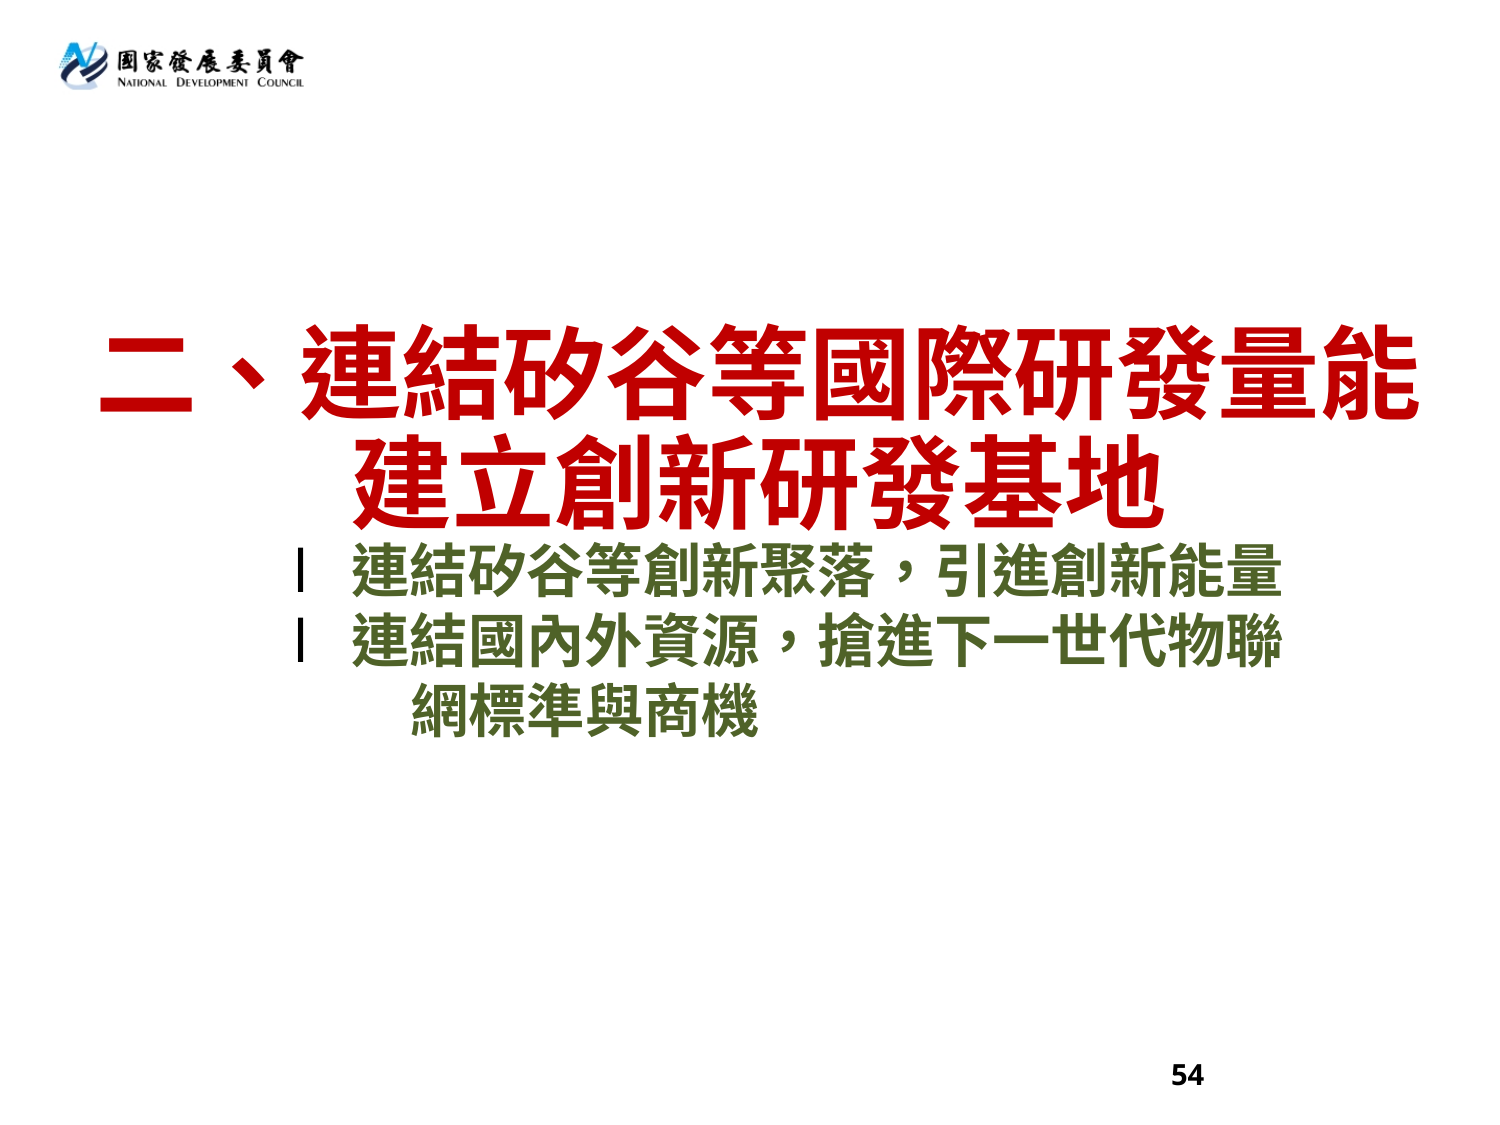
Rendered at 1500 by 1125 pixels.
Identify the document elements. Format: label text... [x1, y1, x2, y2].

text_box 54 [1156, 1045, 1500, 1106]
title 二、連結矽谷等國際研發量能建立創新研發基地 [59, 315, 1459, 504]
text_box 連結矽谷等創新聚落，引進創新能量 連結國內外資源，搶進下一世代物聯網標準與商機 [278, 527, 1305, 755]
